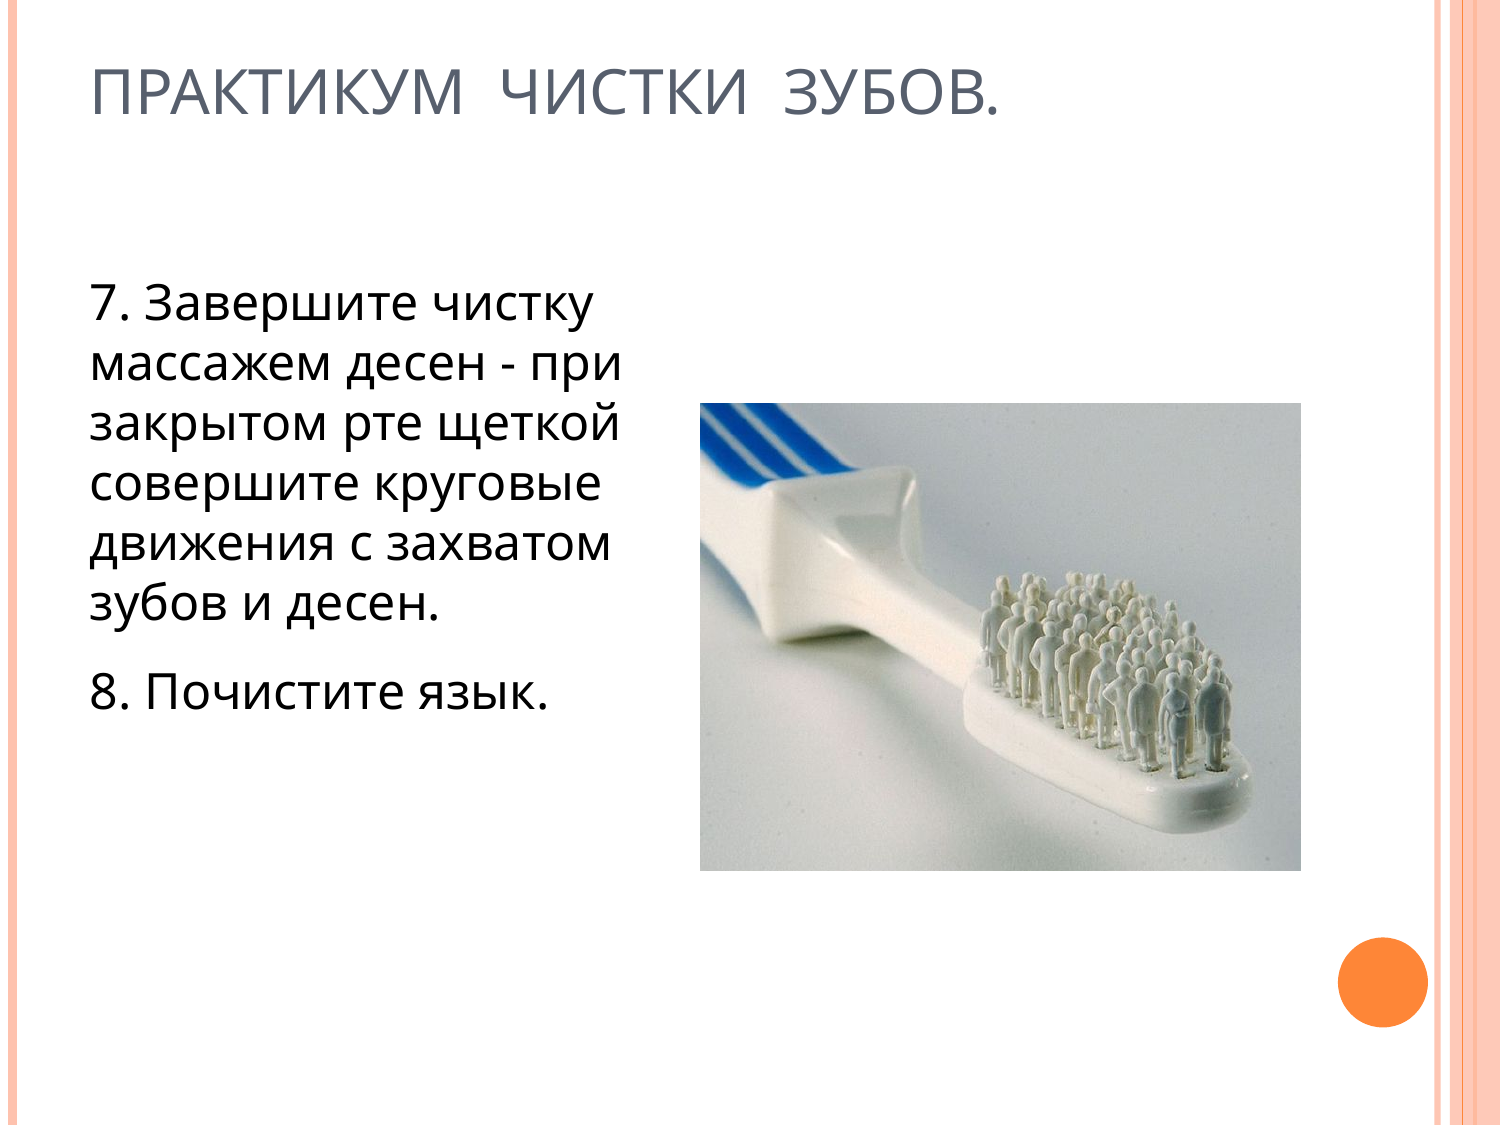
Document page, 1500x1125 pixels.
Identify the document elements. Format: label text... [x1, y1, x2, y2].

list 7. Завершите чистку массажем десен - при закрытом рте щеткой совершите круговые движения с захватом зубов и десен. 8. Почистите язык. [75, 262, 675, 1013]
title ПРАКТИКУМ ЧИСТКИ ЗУБОВ. [75, 45, 1300, 233]
picture [700, 403, 1301, 871]
